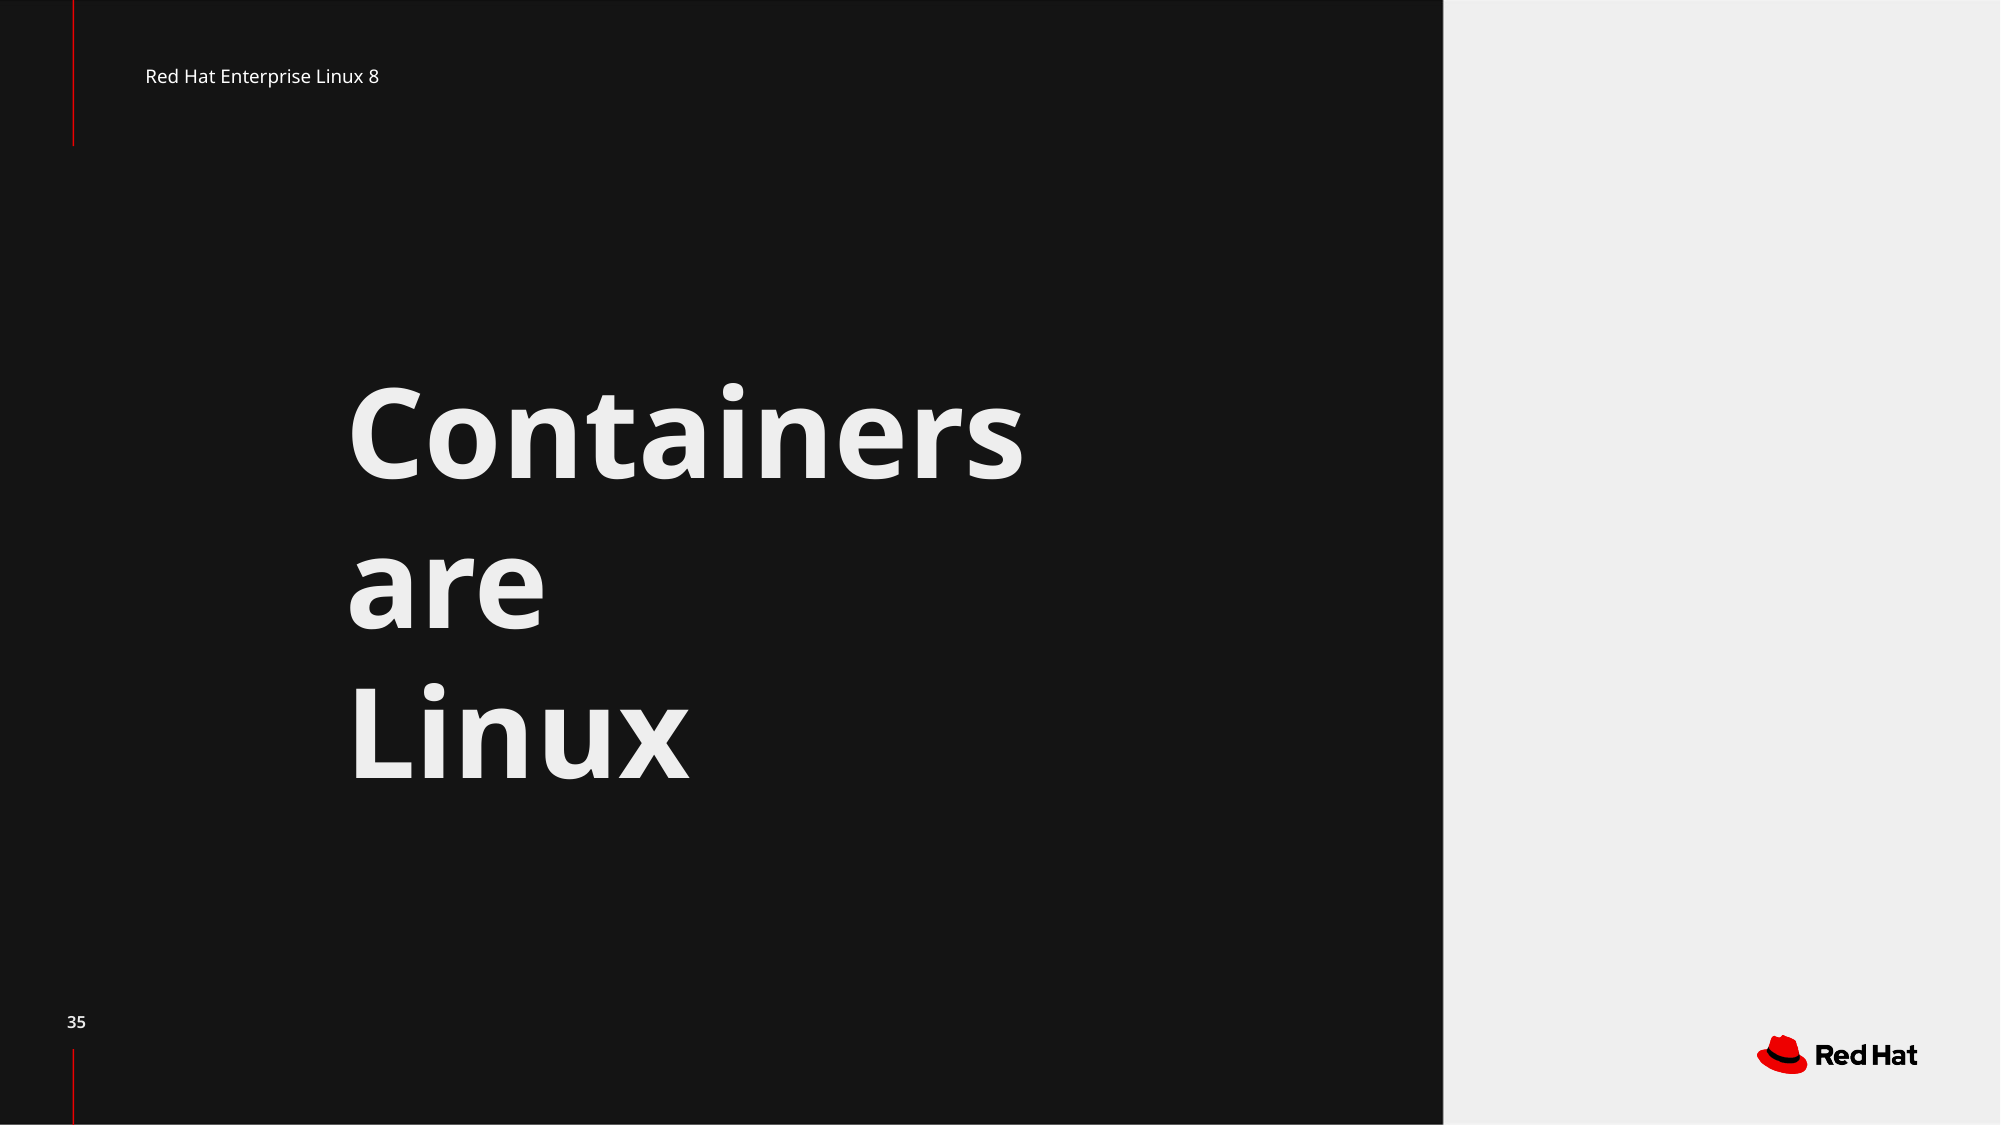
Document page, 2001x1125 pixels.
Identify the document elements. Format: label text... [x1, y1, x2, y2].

picture [0, 0, 2001, 1125]
text_box Red Hat Enterprise Linux 8 [73, 9, 918, 143]
title Containers are Linux [345, 353, 1621, 826]
